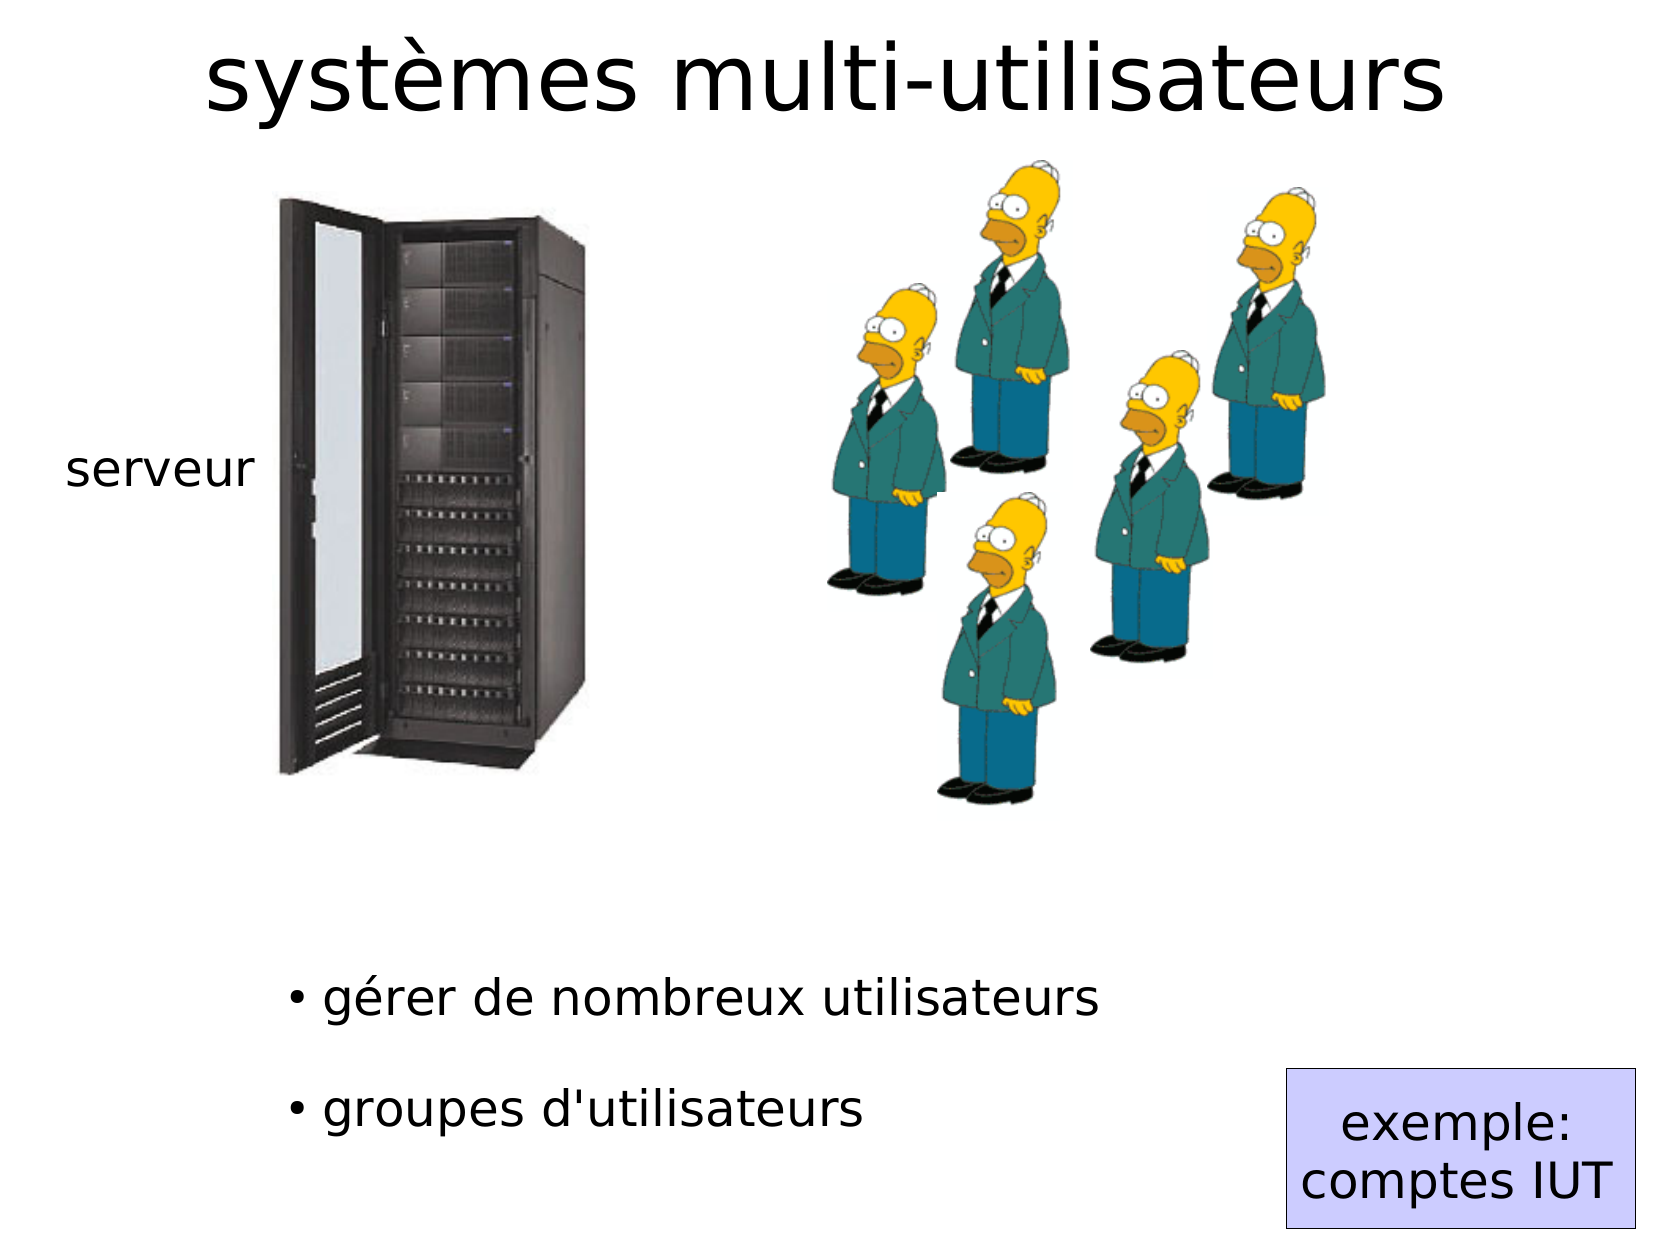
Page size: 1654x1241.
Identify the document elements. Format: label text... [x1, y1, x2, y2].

picture [272, 191, 596, 786]
text_box [1286, 1068, 1636, 1229]
picture [827, 160, 1073, 821]
title systèmes multi-utilisateurs [136, 17, 1518, 140]
picture [1090, 187, 1329, 679]
text_box serveur [65, 440, 256, 499]
text_box gérer de nombreux utilisateurs groupes d'utilisateurs [288, 968, 1101, 1168]
text_box exemple: comptes IUT [1300, 1093, 1614, 1211]
